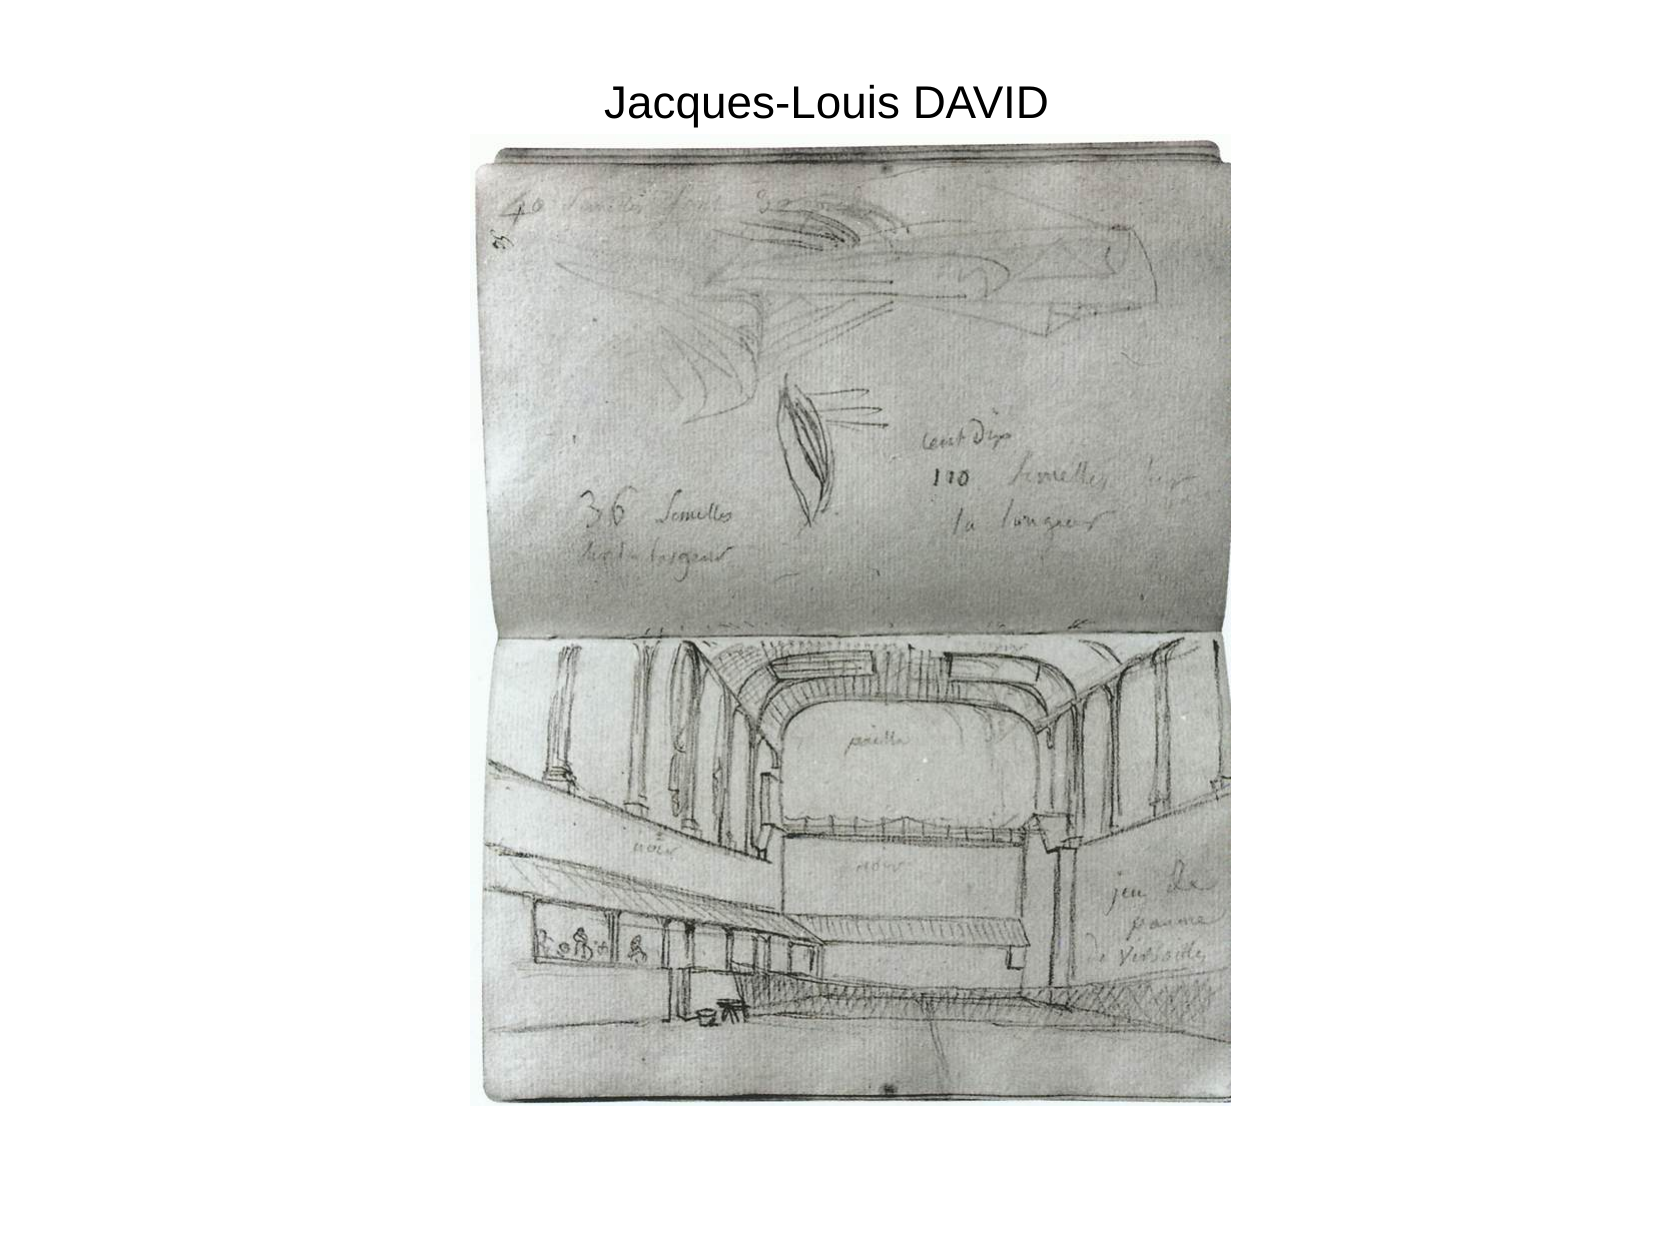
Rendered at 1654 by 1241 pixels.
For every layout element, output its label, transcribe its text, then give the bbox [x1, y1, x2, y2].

title Jacques-Louis DAVID [82, 56, 1571, 148]
picture [470, 134, 1231, 1106]
